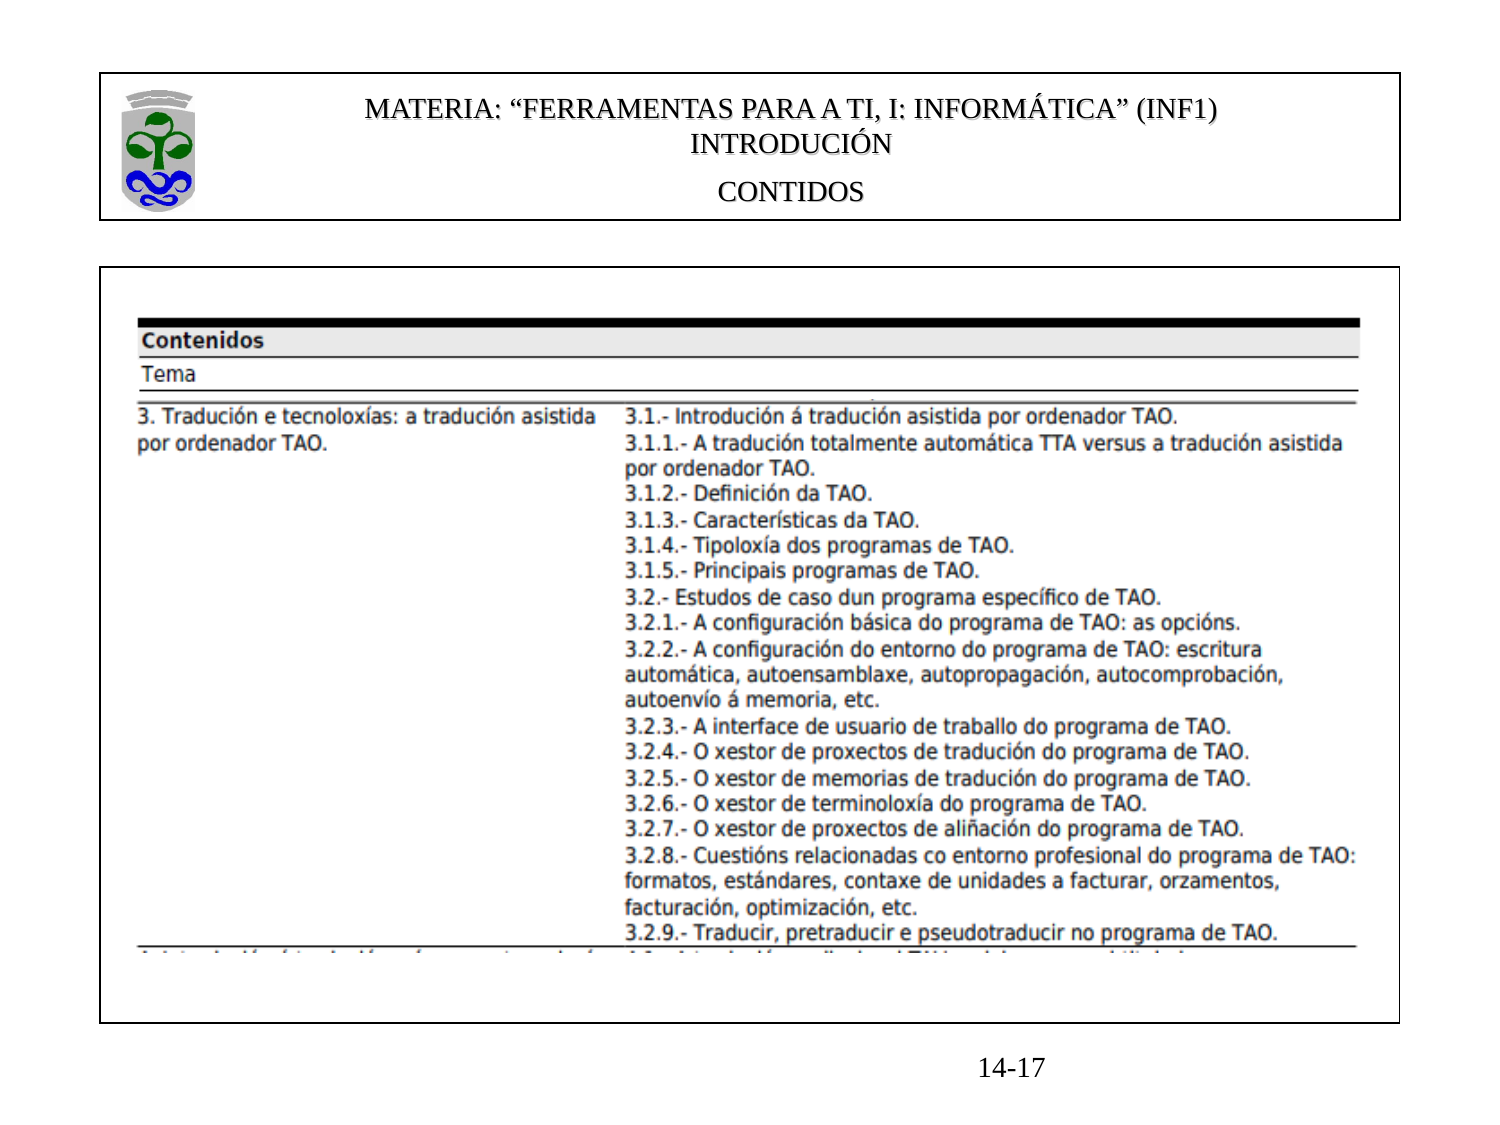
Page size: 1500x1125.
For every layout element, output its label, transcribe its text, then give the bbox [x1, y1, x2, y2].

text_box 14-17 [962, 1040, 1423, 1083]
text_box MATERIA: “FERRAMENTAS PARA A TI, I: INFORMÁTICA” (INF1) INTRODUCIÓN CONTIDOS [206, 81, 1377, 217]
text_box CONTENIDOS [147, 172, 1341, 223]
picture [135, 315, 1365, 398]
picture [135, 399, 1365, 953]
